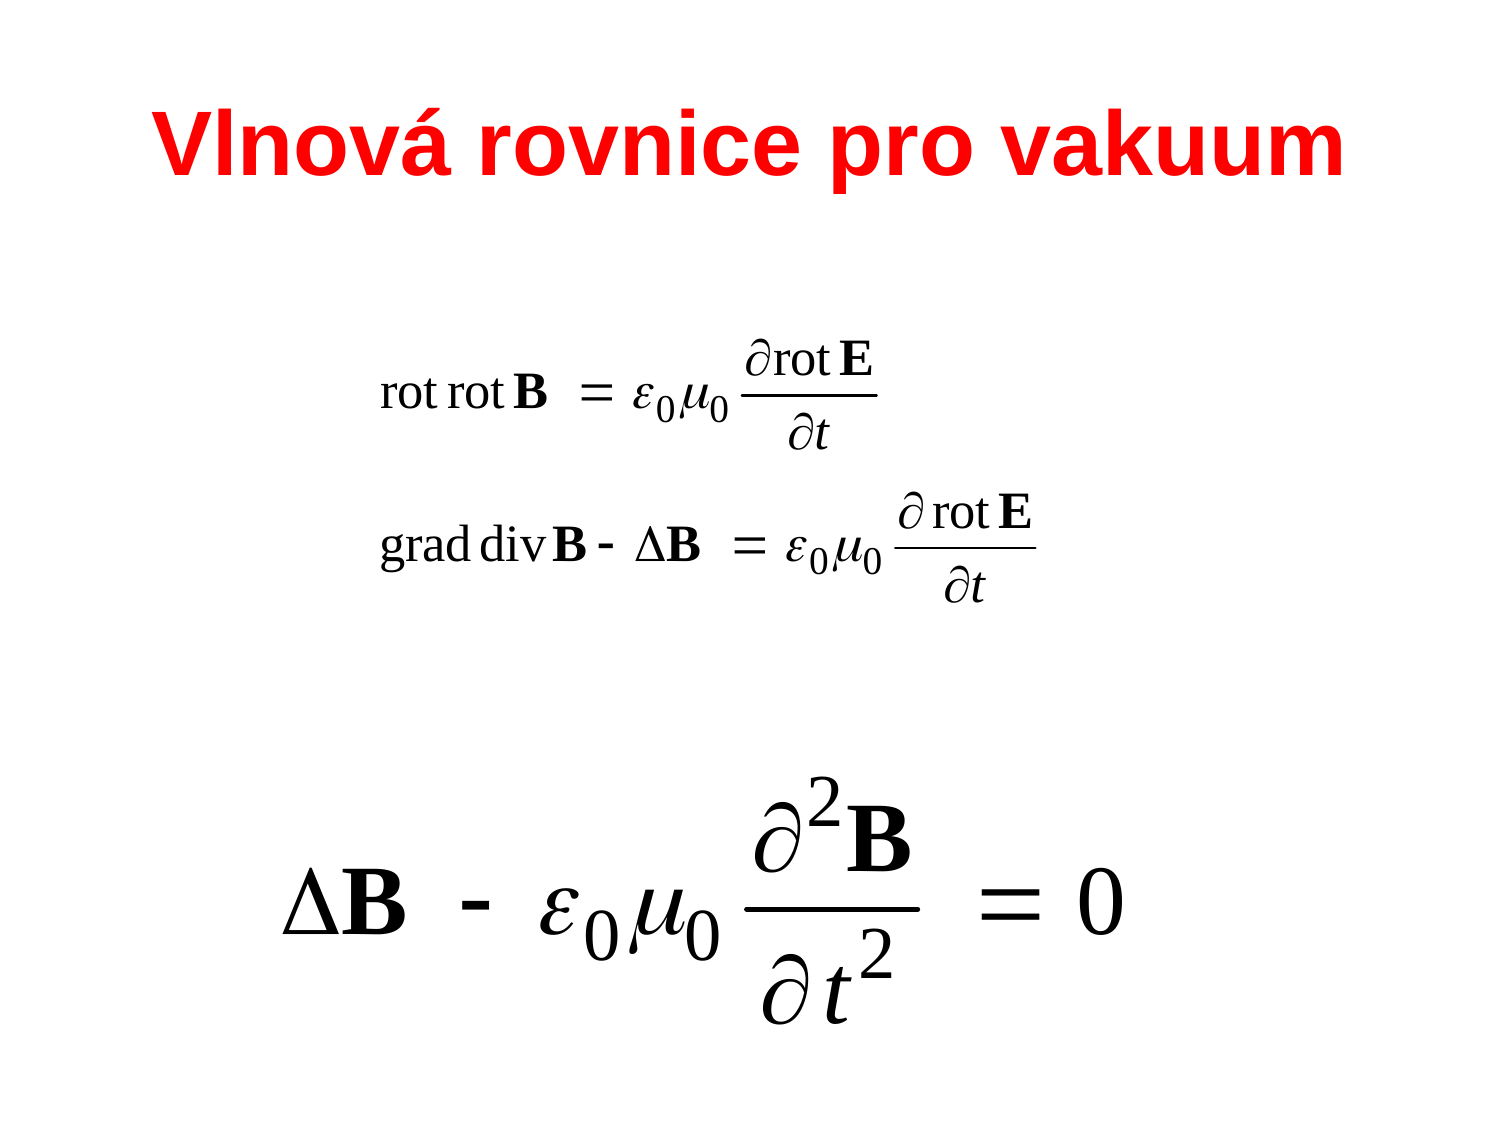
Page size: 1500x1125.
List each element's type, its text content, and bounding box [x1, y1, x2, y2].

title Vlnová rovnice pro vakuum [75, 45, 1426, 233]
chart [372, 326, 1046, 624]
chart [265, 751, 1146, 1067]
